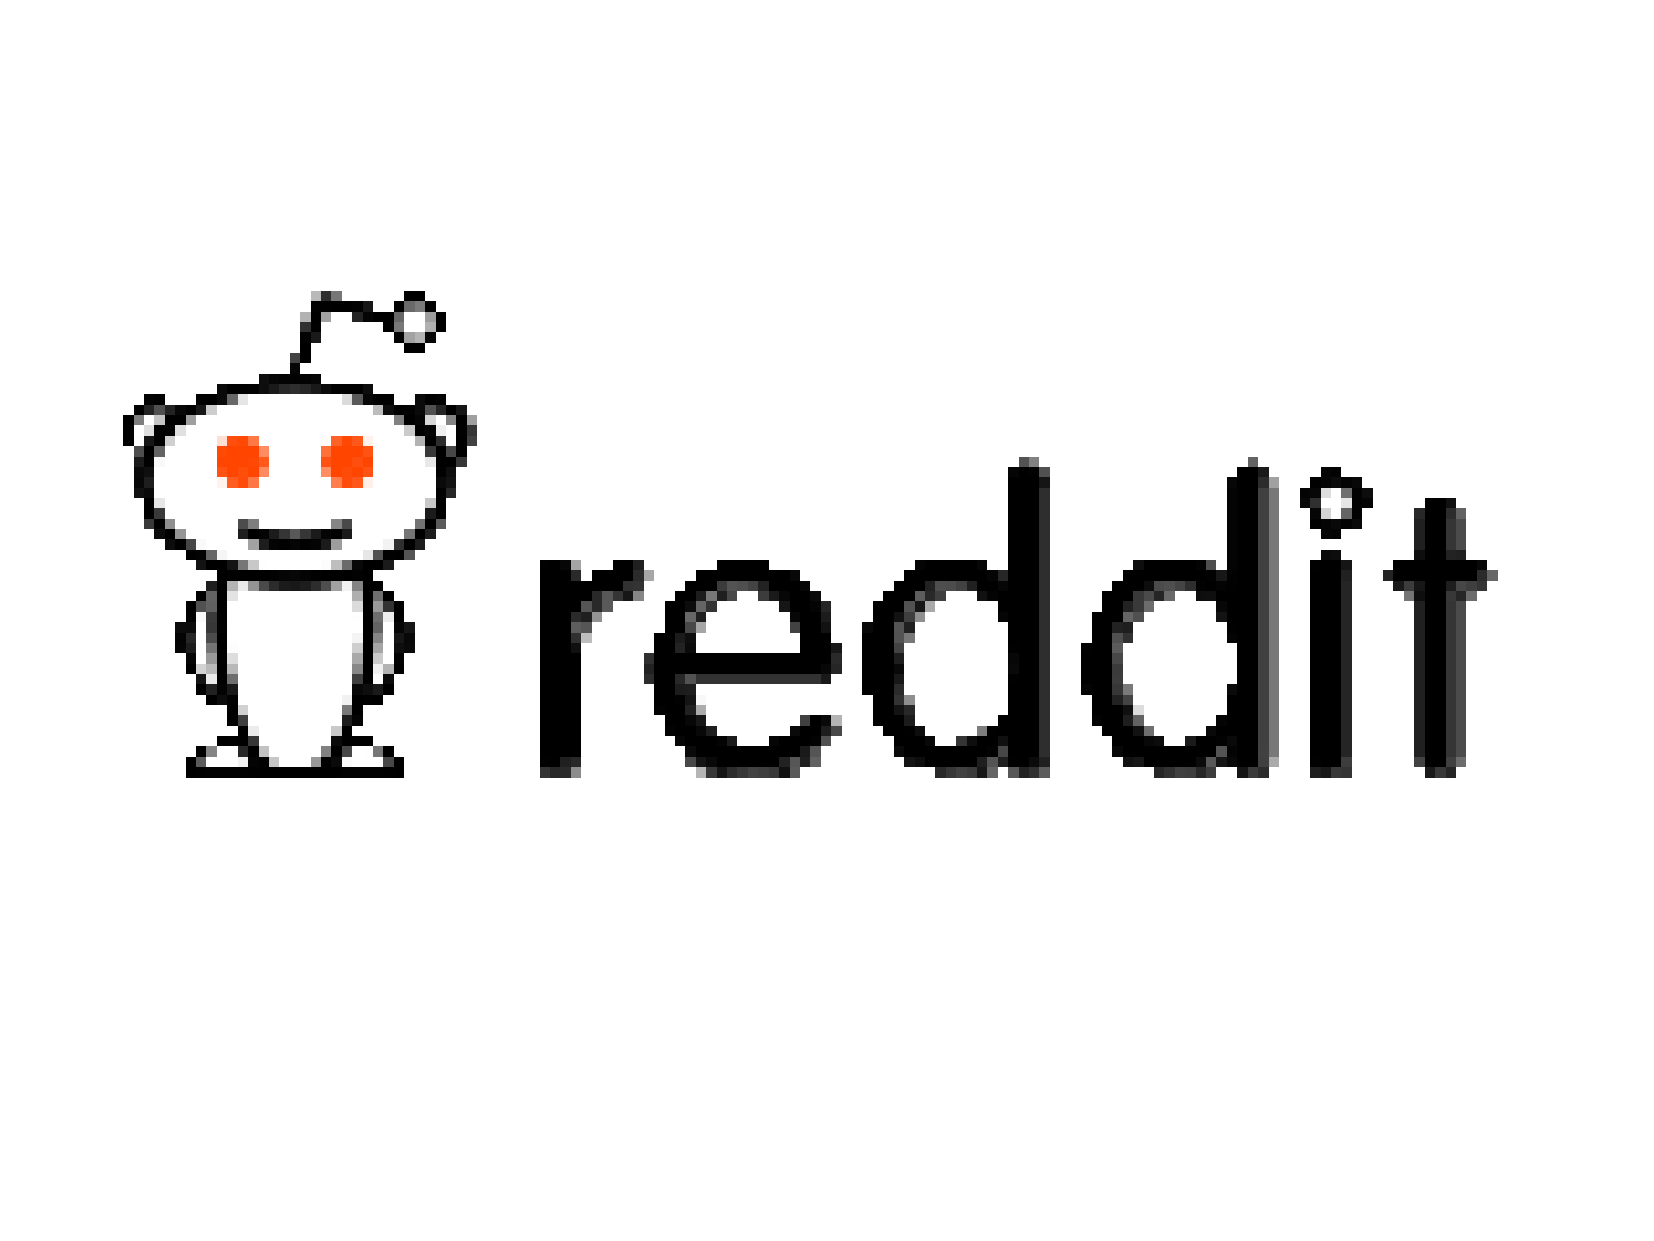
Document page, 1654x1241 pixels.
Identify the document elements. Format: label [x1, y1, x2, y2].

picture [82, 281, 1571, 778]
